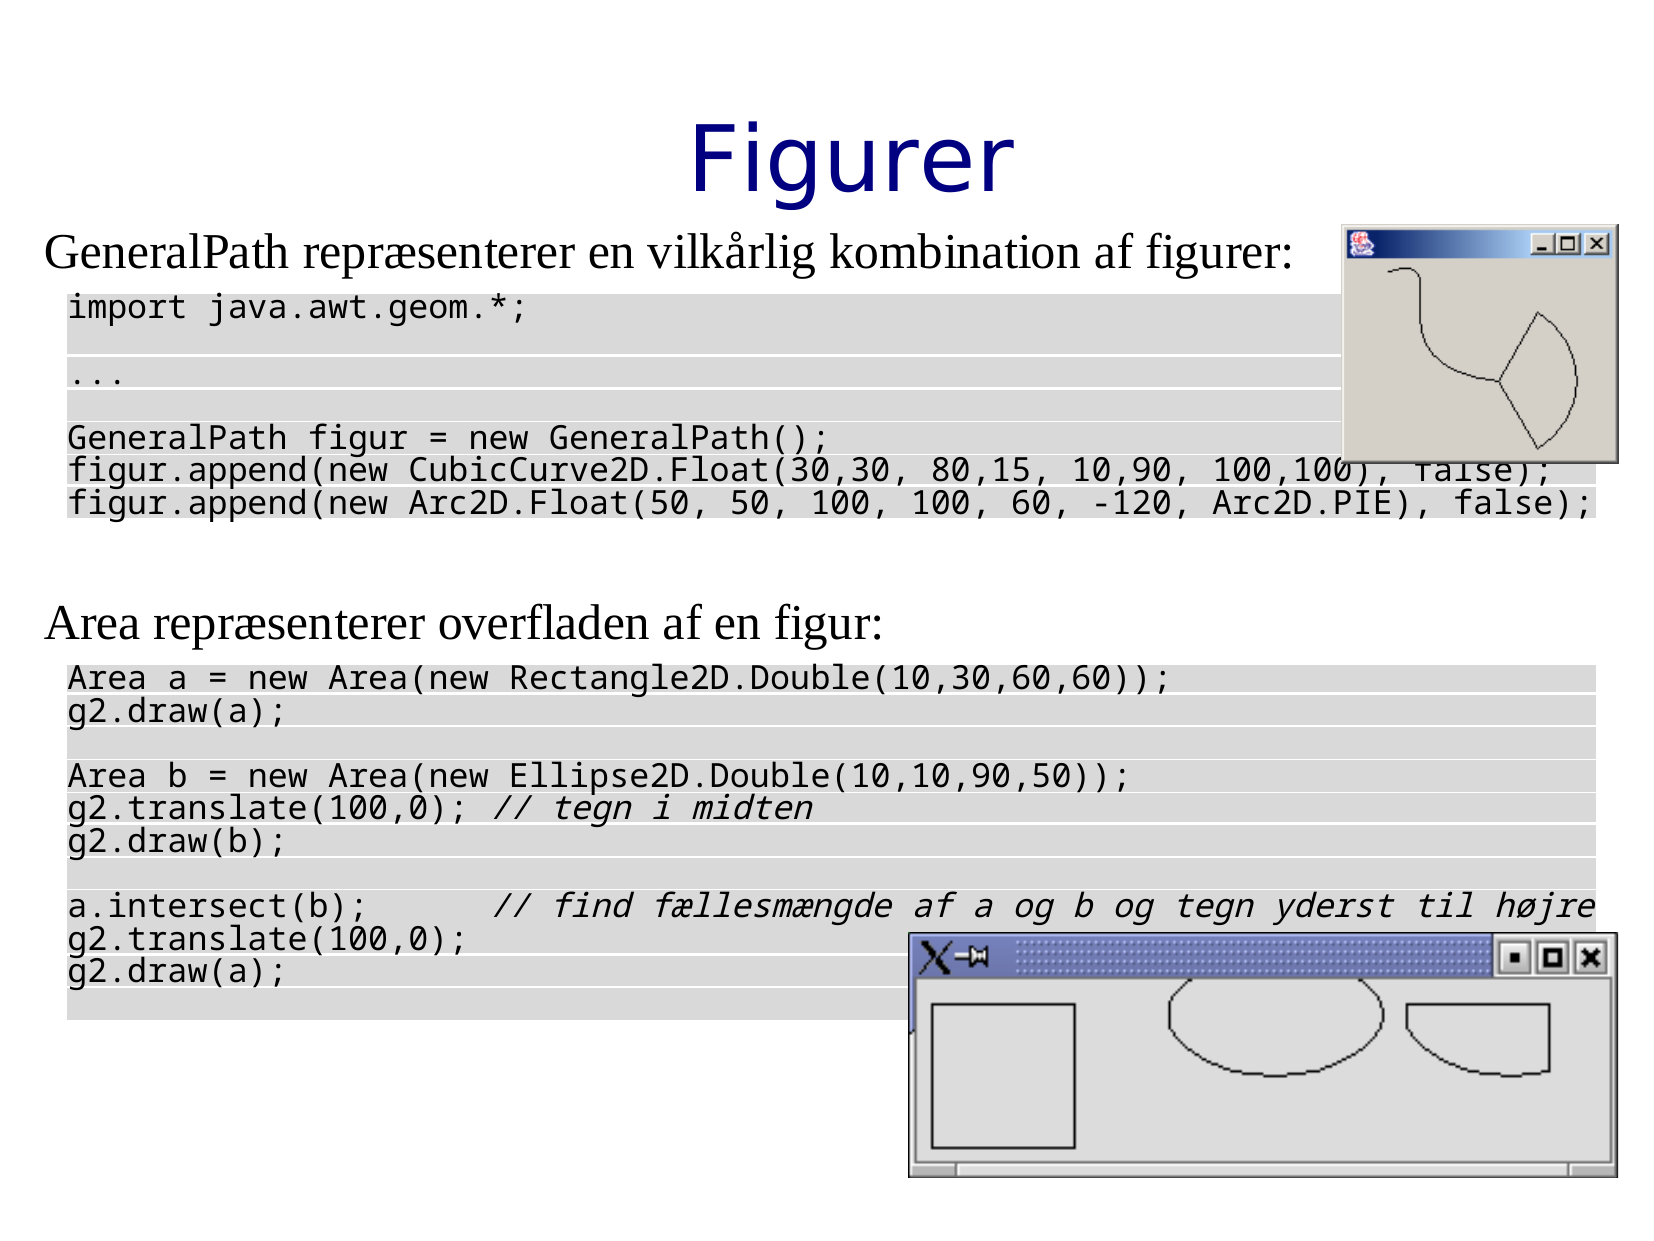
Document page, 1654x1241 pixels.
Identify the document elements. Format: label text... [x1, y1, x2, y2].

chart [40, 223, 1621, 1241]
title Figurer [156, 55, 1534, 223]
picture [1341, 224, 1619, 464]
